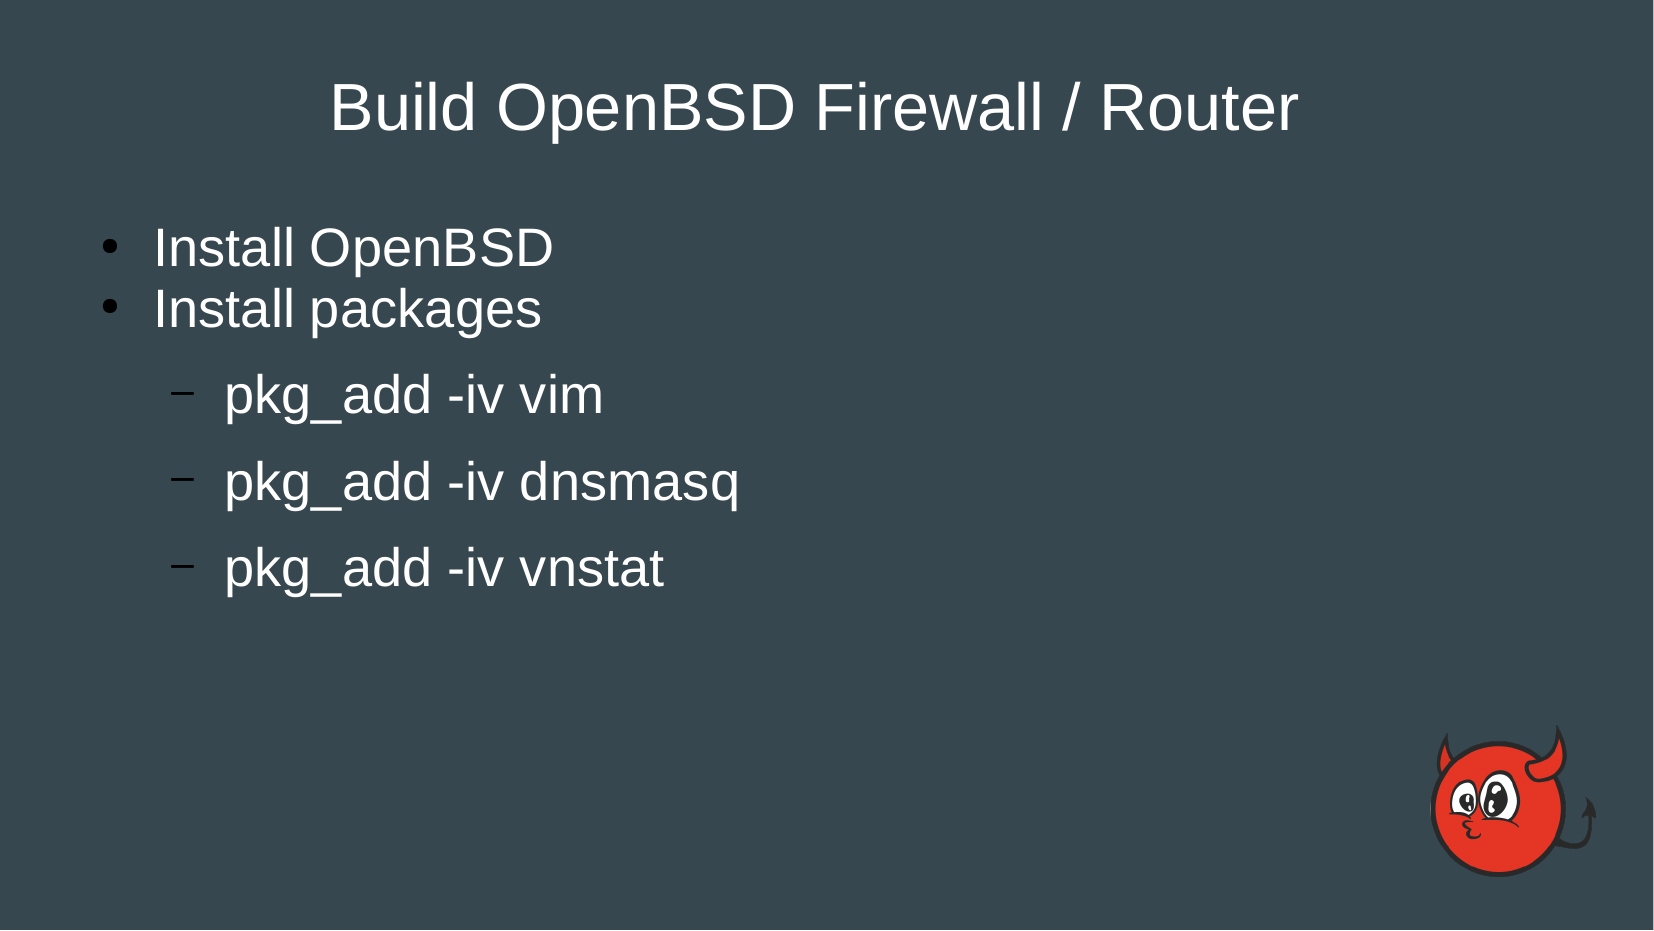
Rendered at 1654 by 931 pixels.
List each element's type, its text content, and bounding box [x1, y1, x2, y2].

title Build OpenBSD Firewall / Router [105, 30, 1525, 186]
list Install OpenBSD Install packages pkg_add -iv vim pkg_add -iv dnsmasq pkg_add -iv vnstat [82, 217, 1571, 757]
picture [1427, 717, 1598, 888]
